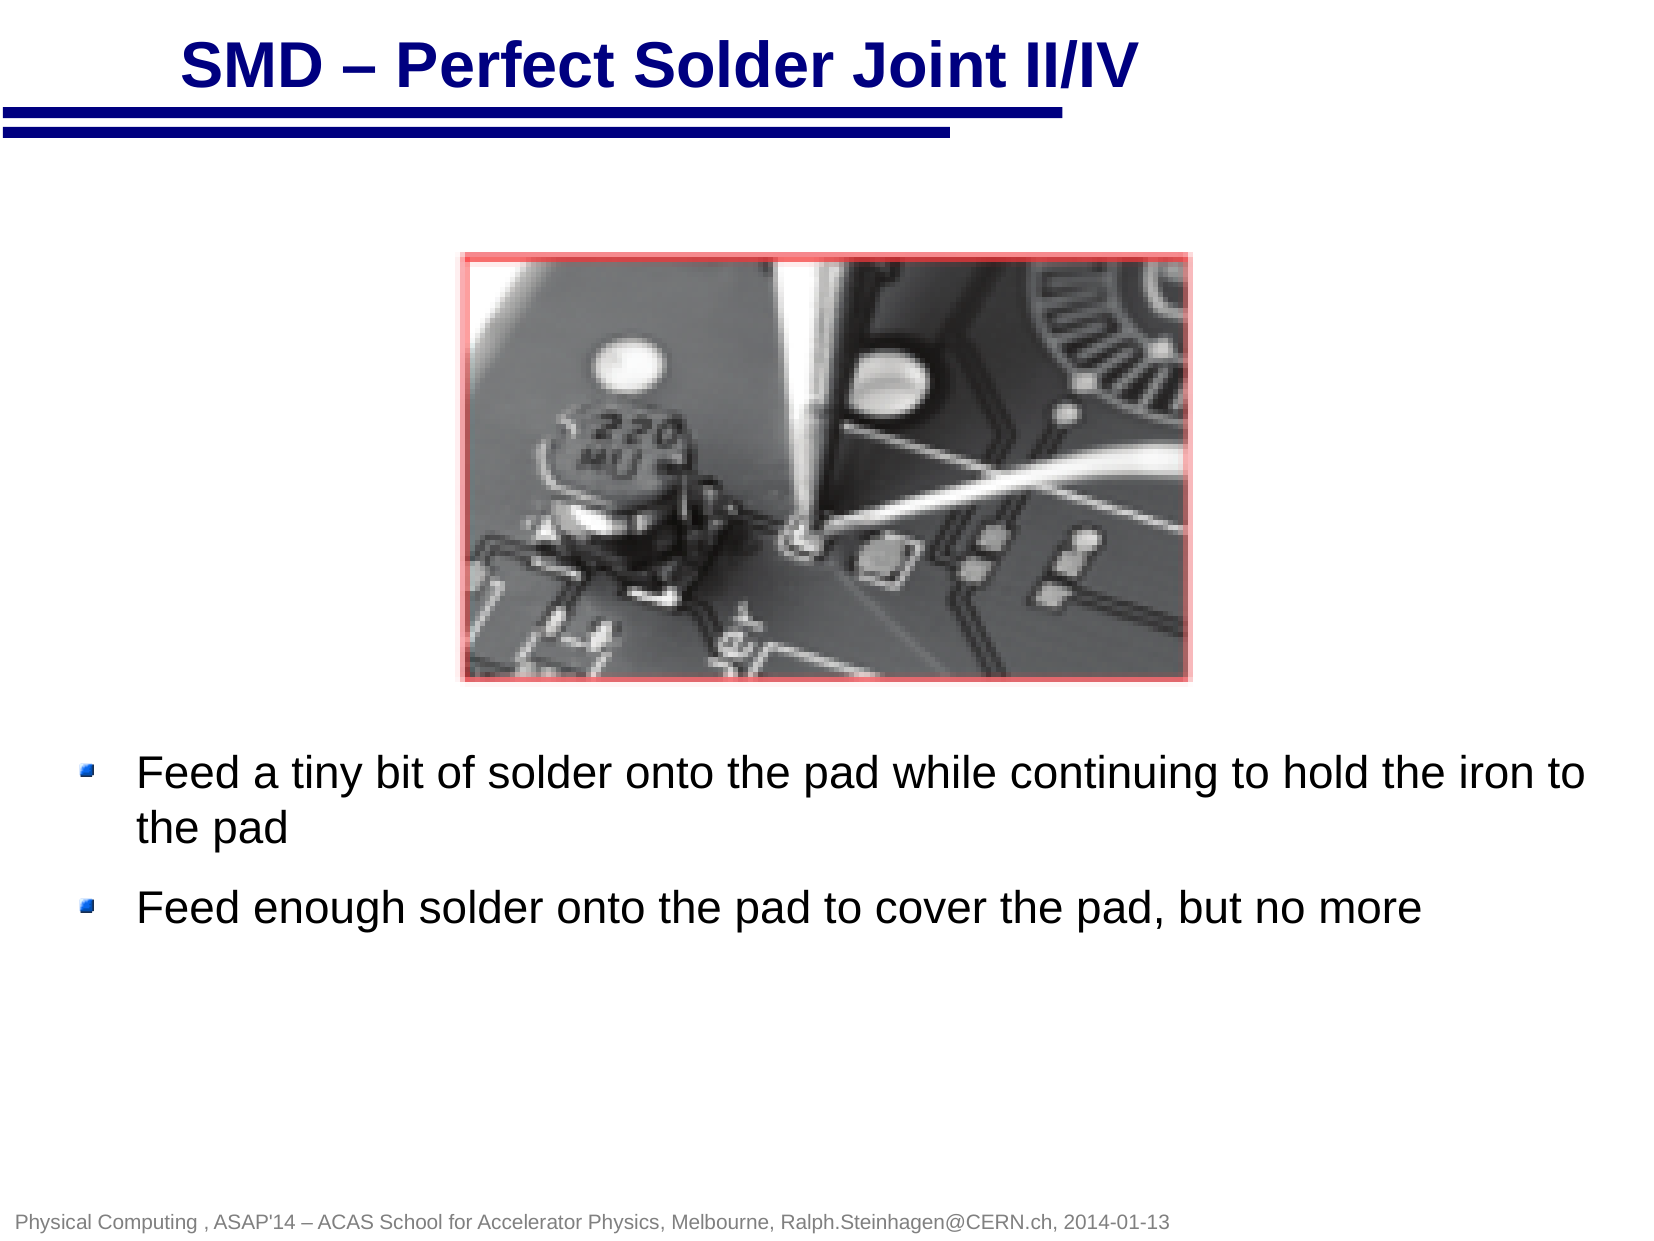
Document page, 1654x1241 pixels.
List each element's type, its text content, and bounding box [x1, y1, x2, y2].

title SMD – Perfect Solder Joint II/IV [165, 0, 1323, 124]
list Feed a tiny bit of solder onto the pad while continuing to hold the iron to the pad Feed enough solder onto the pad to cover the pad, but no more [65, 734, 1628, 1205]
picture [440, 227, 1214, 713]
